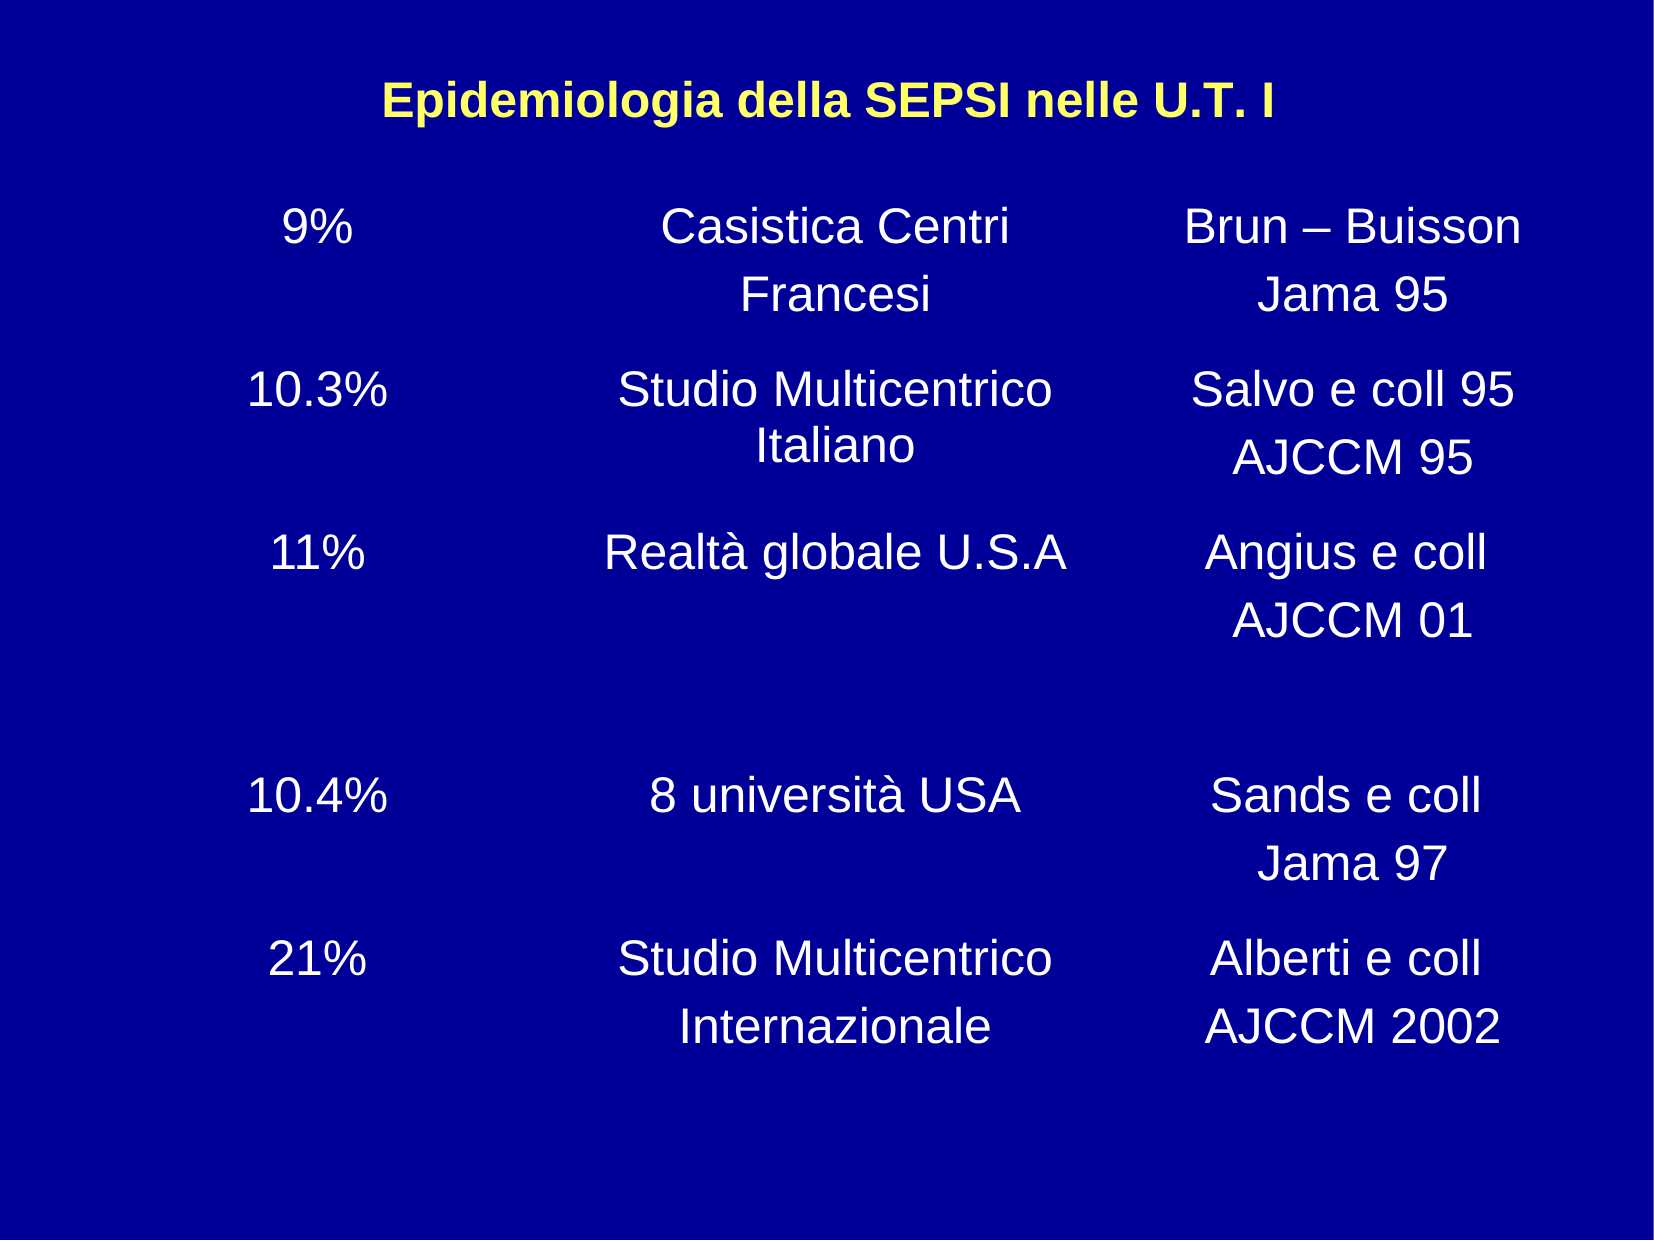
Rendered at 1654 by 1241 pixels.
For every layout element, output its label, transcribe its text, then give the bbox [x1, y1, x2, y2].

table_header 9% [59, 190, 576, 354]
table_cell 11% [59, 517, 576, 759]
table_cell Realtà globale U.S.A [576, 517, 1094, 759]
table_cell Angius e coll AJCCM 01 [1094, 517, 1612, 759]
table_cell Studio Multicentrico Italiano [576, 354, 1094, 517]
table_cell Salvo e coll 95 AJCCM 95 [1094, 354, 1612, 517]
table_header Brun – Buisson Jama 95 [1094, 190, 1612, 354]
table_cell Studio Multicentrico Internazionale [576, 923, 1094, 1086]
table_cell Alberti e coll AJCCM 2002 [1094, 923, 1612, 1086]
title Epidemiologia della SEPSI nelle U.T. I [84, 46, 1573, 149]
table_cell 10.4% [59, 759, 576, 923]
table_cell 10.3% [59, 354, 576, 517]
table_header Casistica Centri Francesi [576, 190, 1094, 354]
table_cell 21% [59, 923, 576, 1086]
table_cell 8 università USA [576, 759, 1094, 923]
table_cell Sands e coll Jama 97 [1094, 759, 1612, 923]
